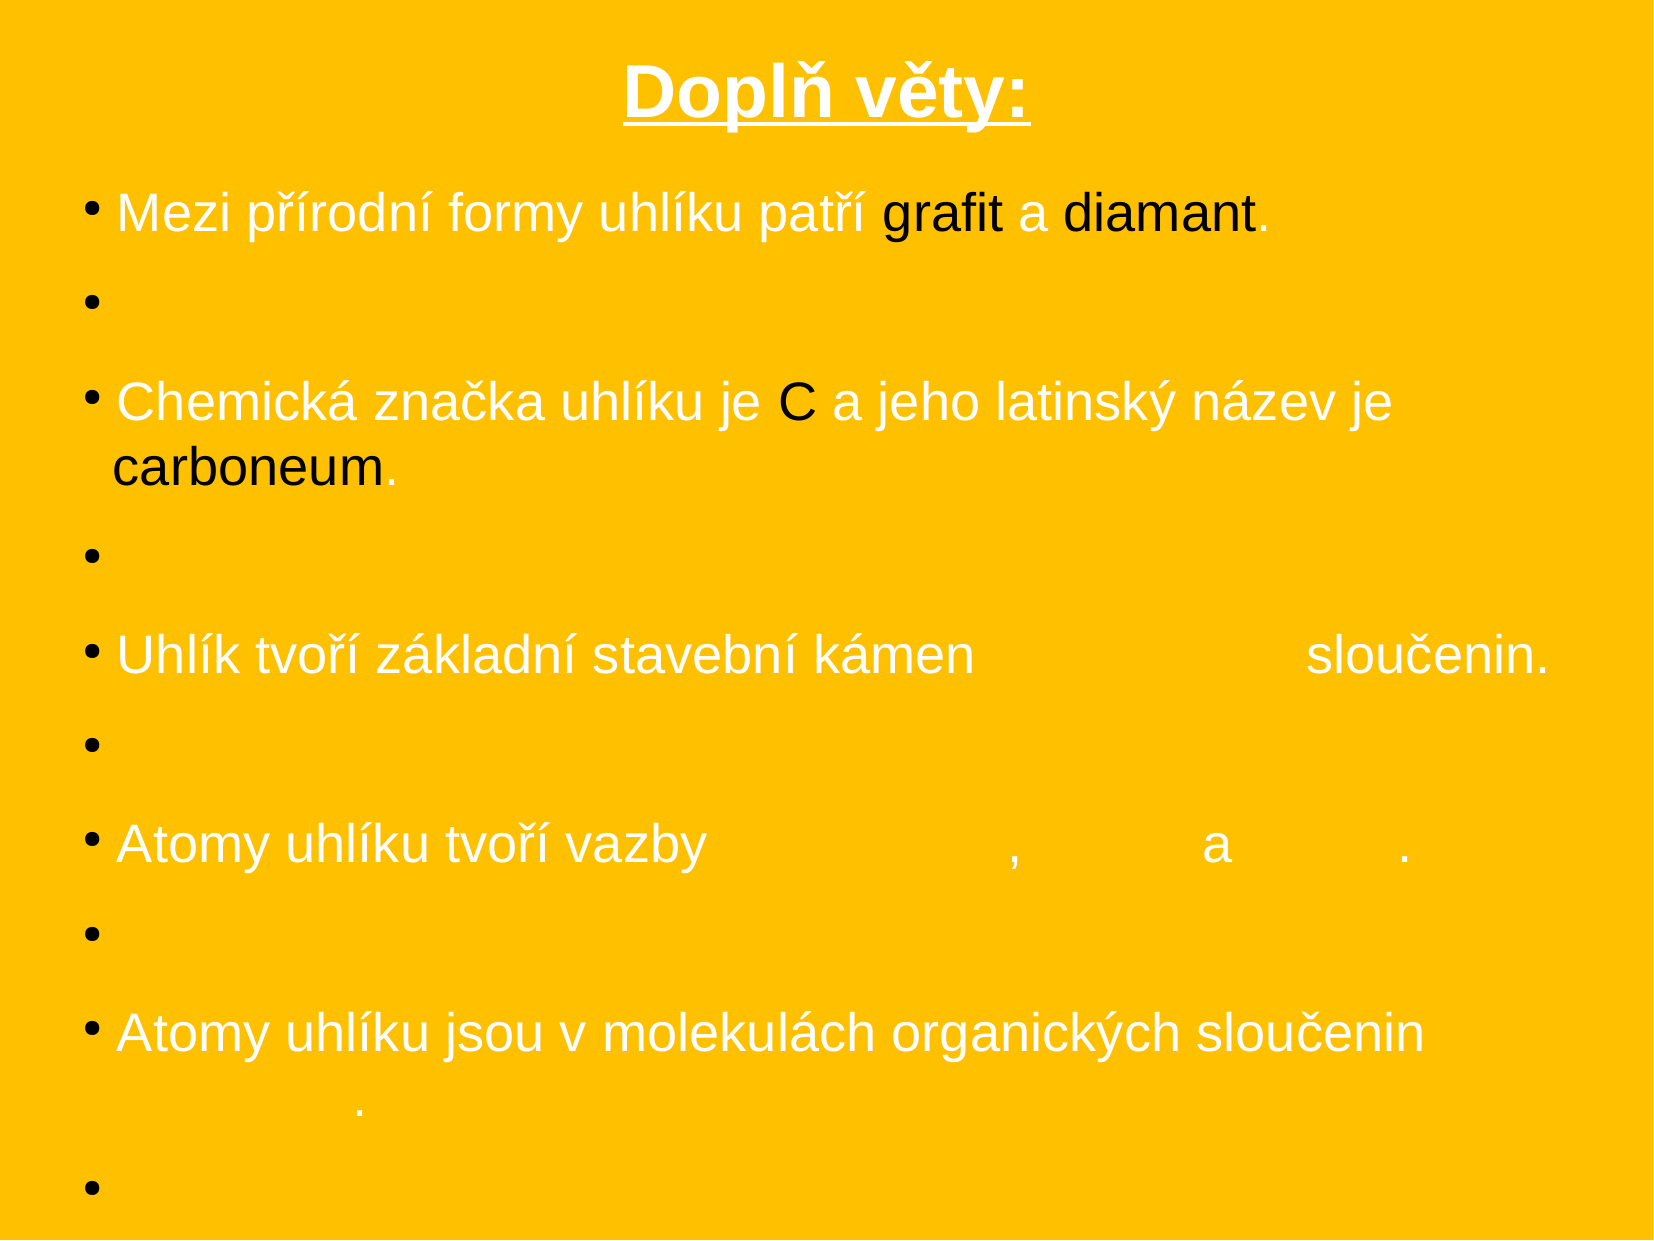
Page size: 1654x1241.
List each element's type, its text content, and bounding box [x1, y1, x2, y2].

subtitle Mezi přírodní formy uhlíku patří grafit a diamant. Chemická značka uhlíku je C a jeho latinský název je carboneum. Uhlík tvoří základní stavební kámen sloučenin. Atomy uhlíku tvoří vazby , a . Atomy uhlíku jsou v molekulách organických sloučenin . Uhlíkaté řetězce dělíme na ( nebo ) a . [82, 177, 1571, 1025]
title Doplň věty: [82, 0, 1571, 177]
